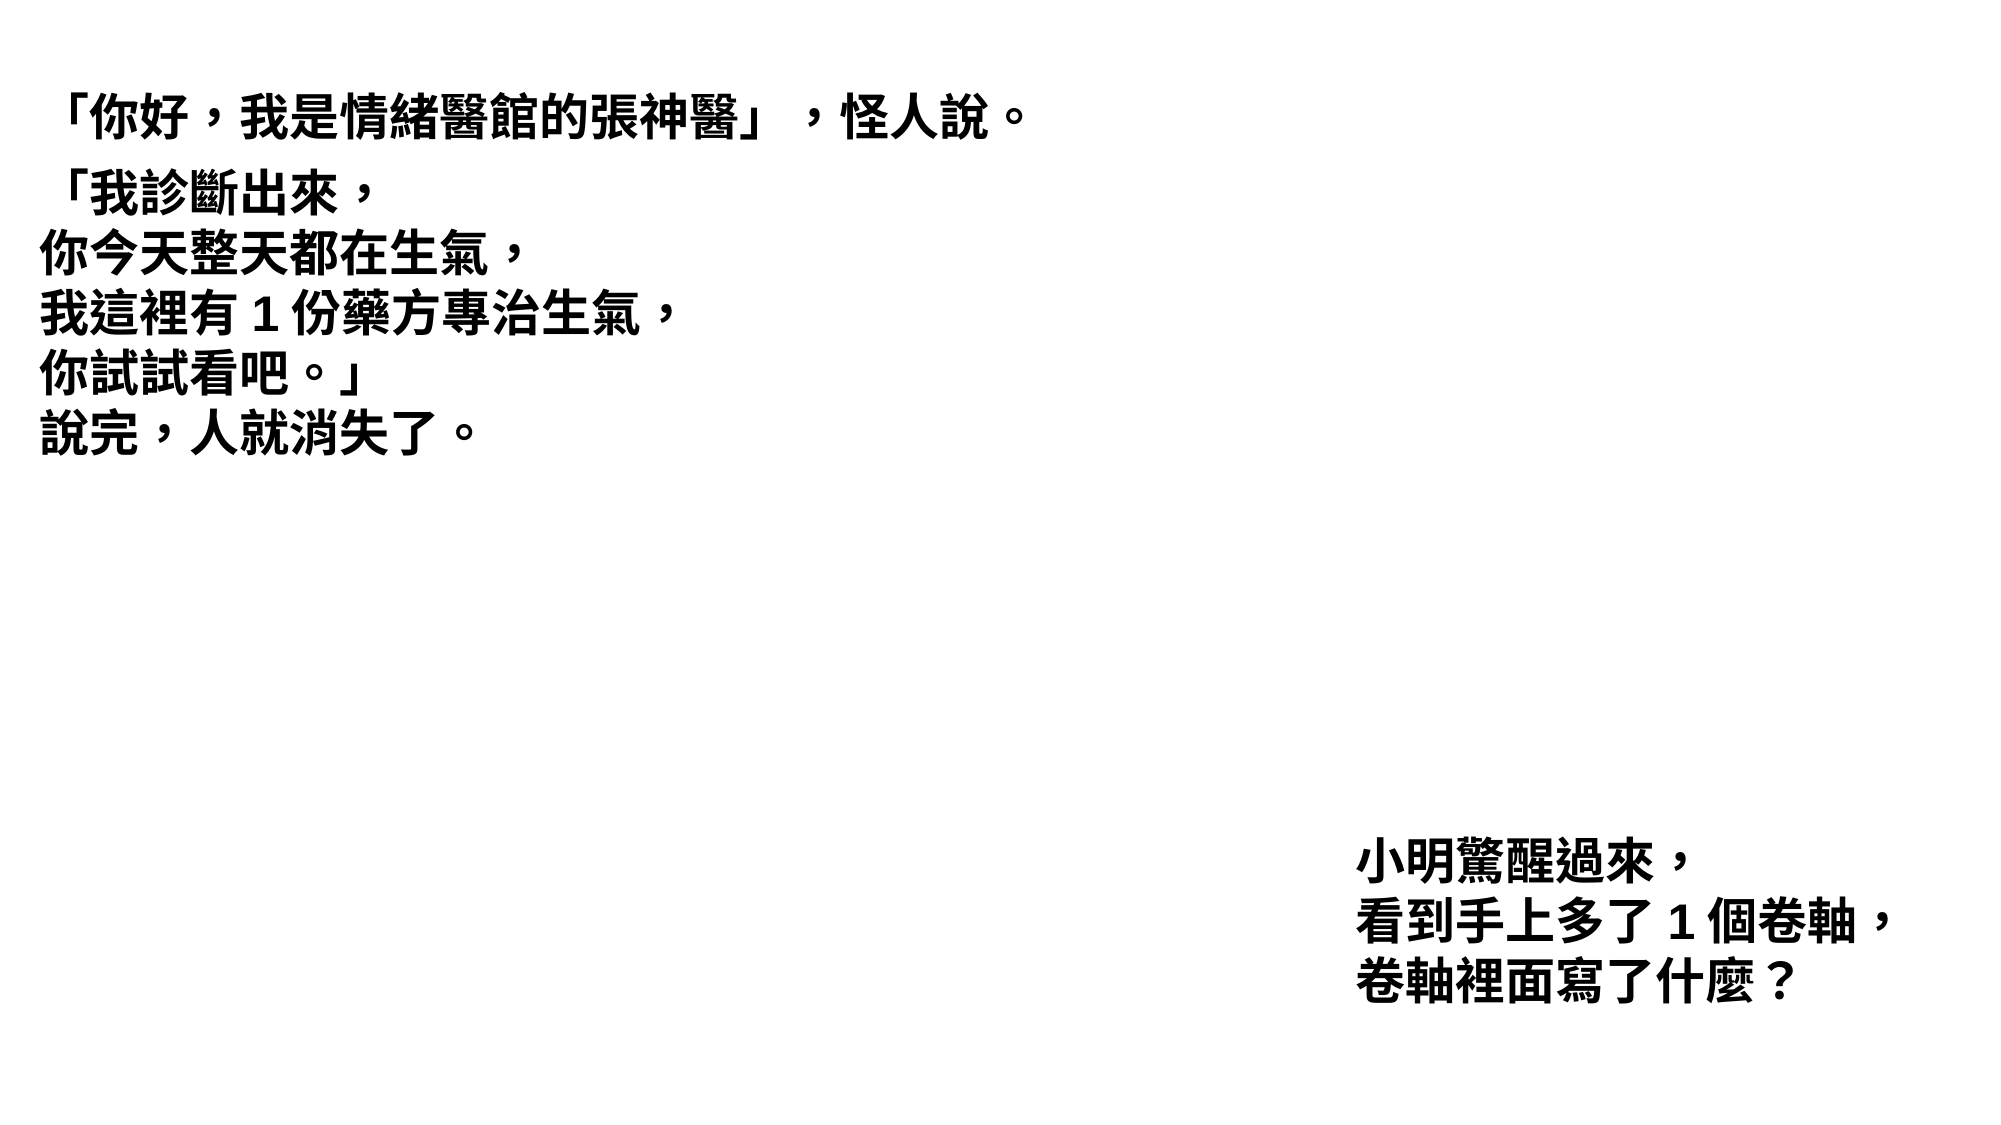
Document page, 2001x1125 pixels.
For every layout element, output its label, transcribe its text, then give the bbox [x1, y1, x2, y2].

text_box 小明驚醒過來， 看到手上多了1個卷軸， 卷軸裡面寫了什麼？ [1341, 822, 1934, 1017]
text_box 「我診斷出來， 你今天整天都在生氣， 我這裡有1份藥方專治生氣， 你試試看吧。」 說完，人就消失了。 [25, 154, 1025, 469]
text_box 「你好，我是情緒醫館的張神醫」，怪人說。 [25, 78, 1055, 153]
